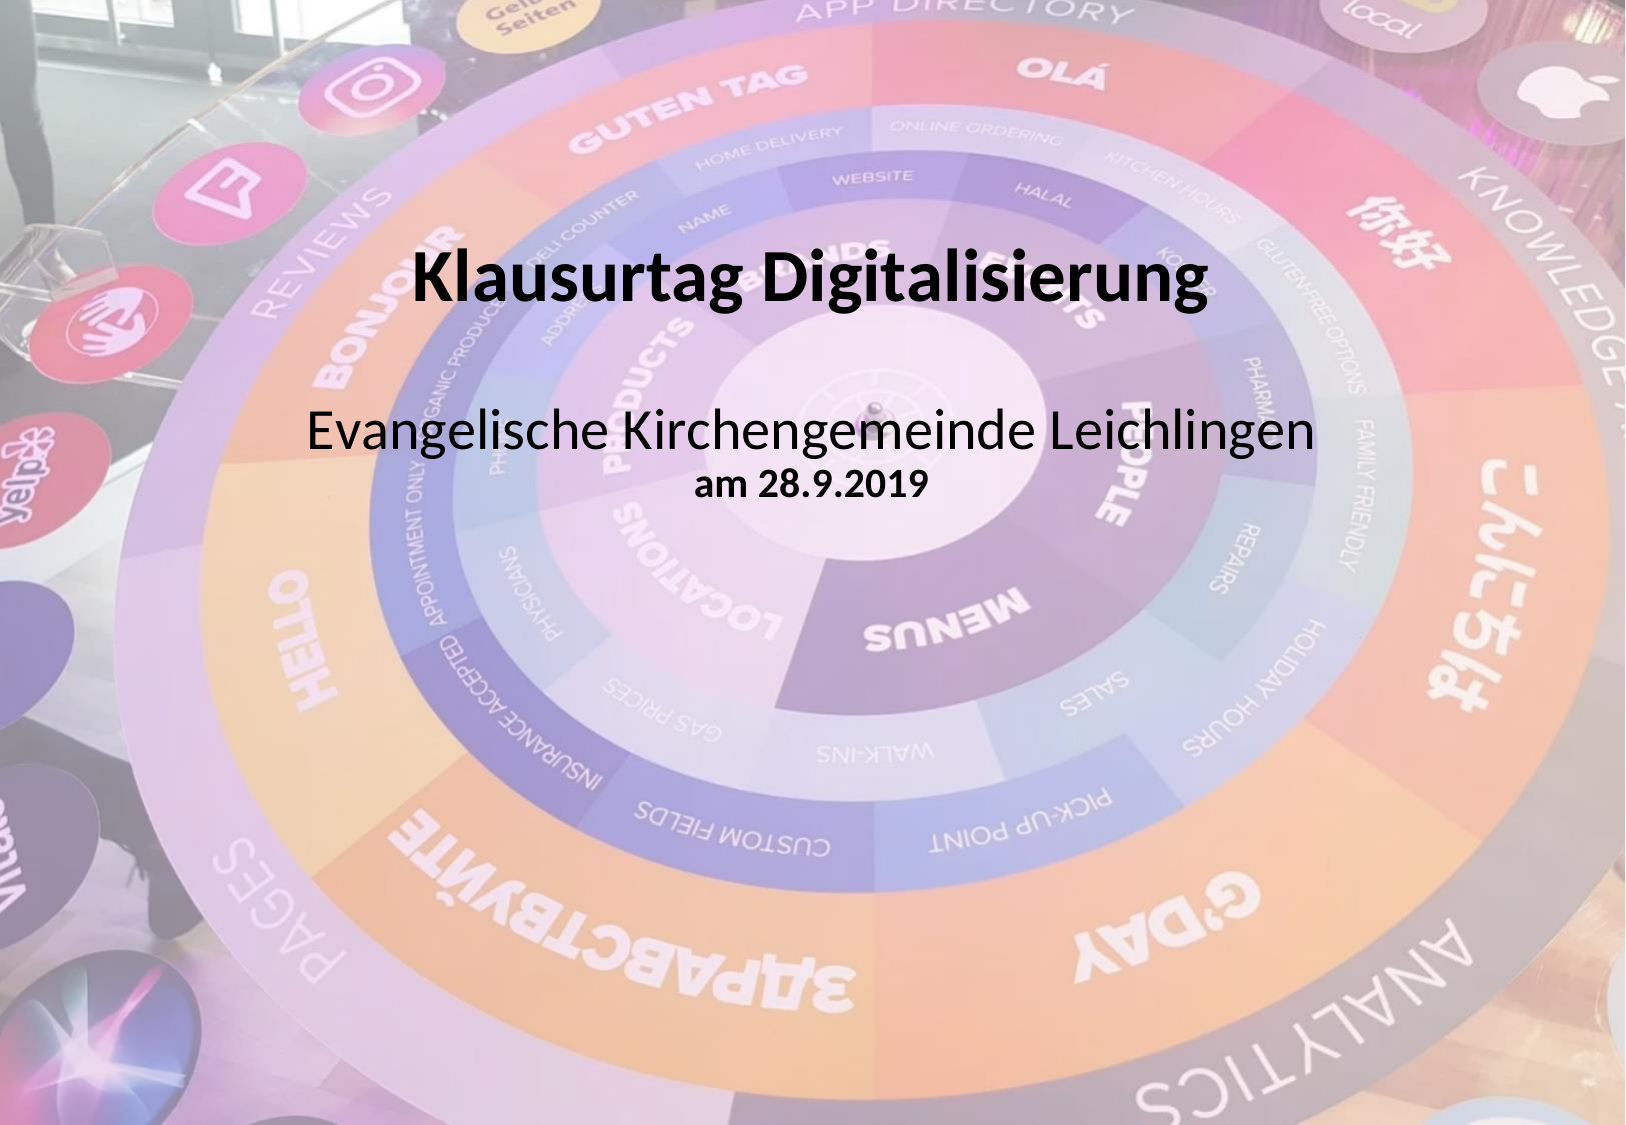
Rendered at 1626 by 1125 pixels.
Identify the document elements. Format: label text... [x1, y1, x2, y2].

title Klausurtag Digitalisierung Evangelische Kirchengemeinde Leichlingen am 28.9.2019 [162, 74, 1461, 175]
picture [0, 0, 1626, 1125]
